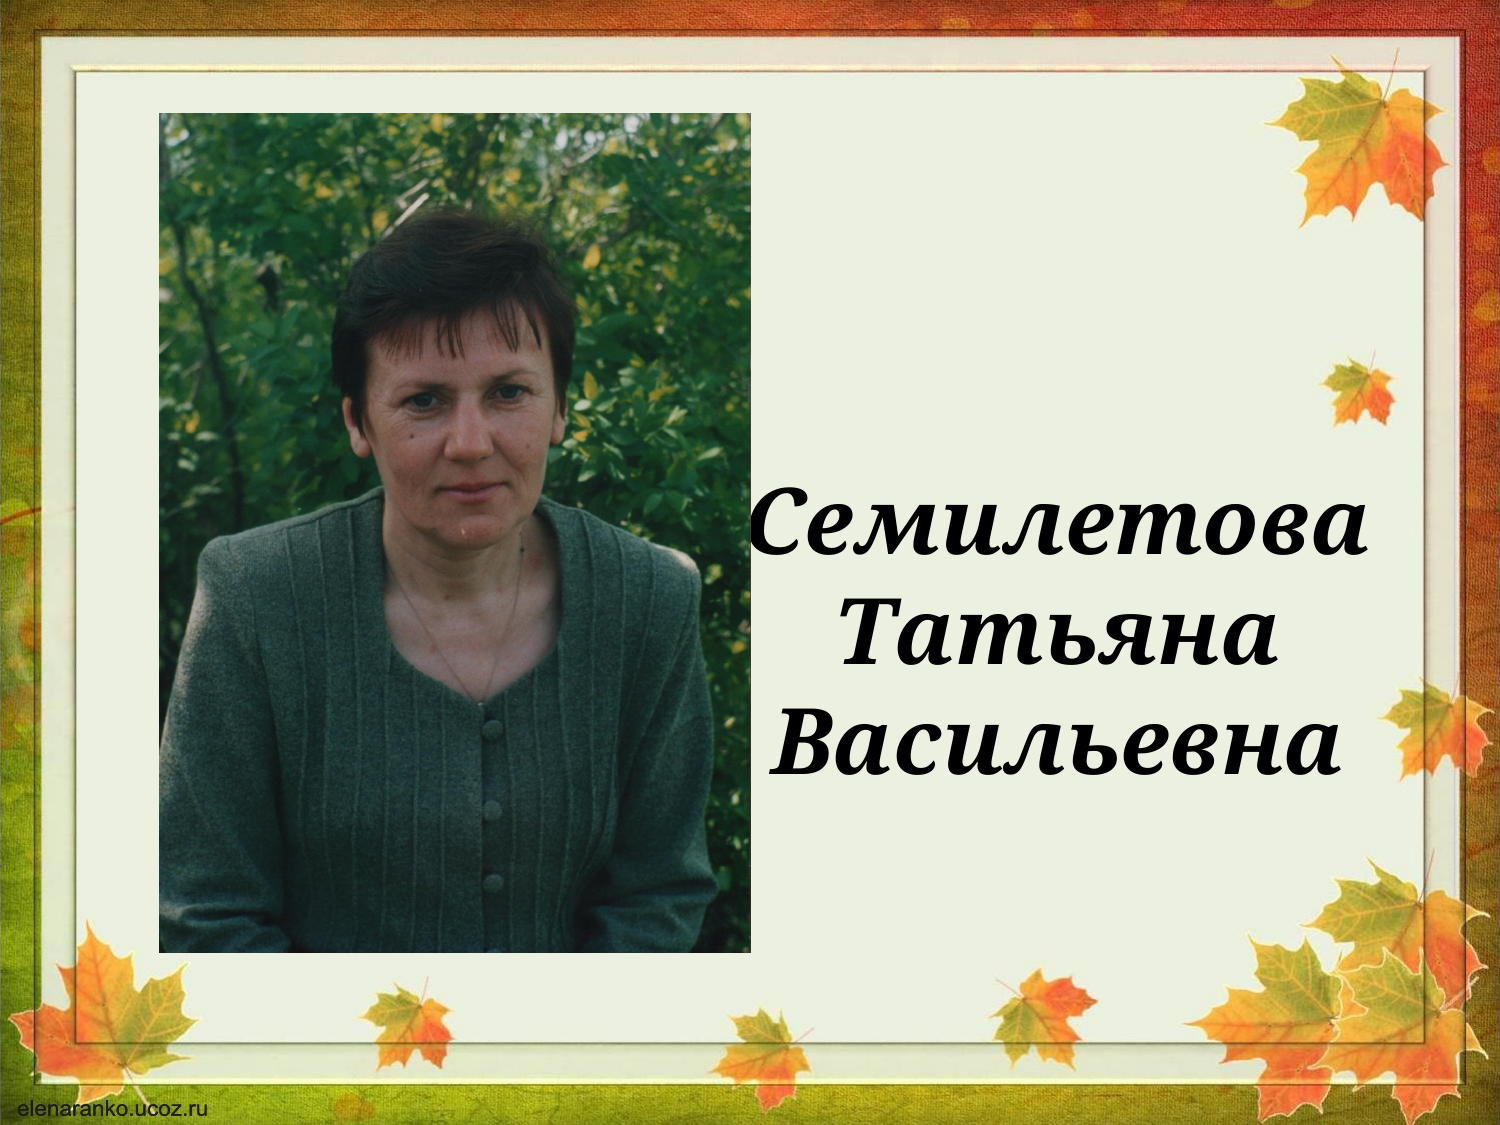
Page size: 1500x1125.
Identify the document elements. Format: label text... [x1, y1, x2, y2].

list [74, 262, 691, 1006]
picture [0, 0, 1500, 1125]
title Семилетова Татьяна Васильевна [702, 243, 1414, 1012]
